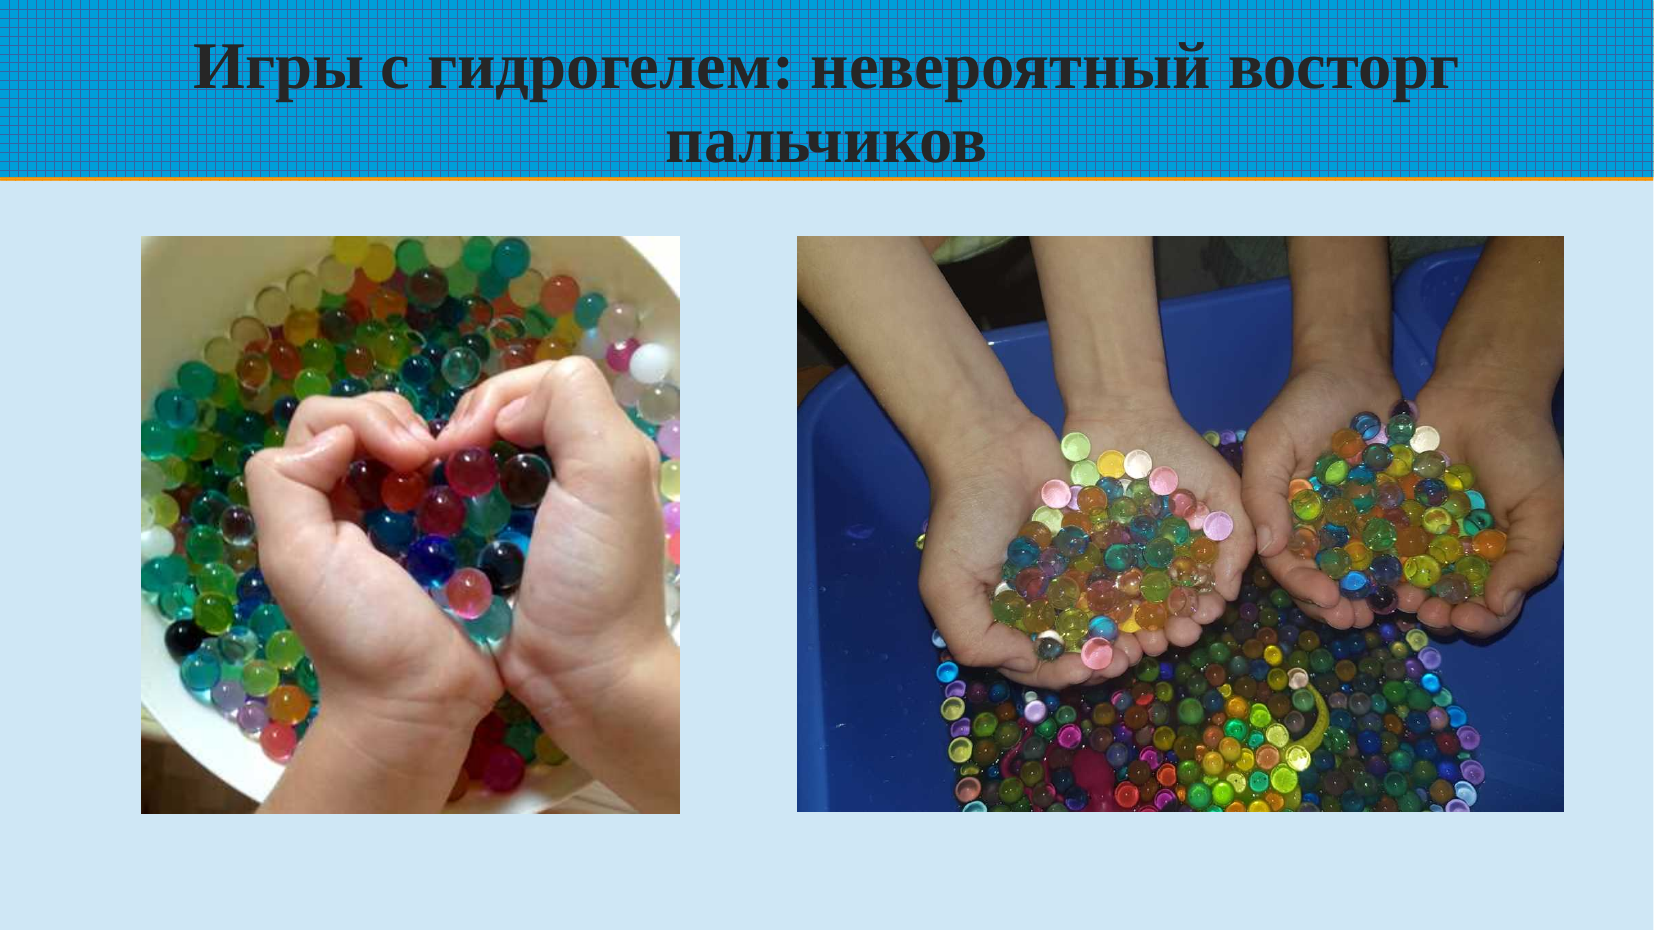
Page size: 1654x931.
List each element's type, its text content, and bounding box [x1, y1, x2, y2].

picture [141, 236, 680, 814]
picture [797, 236, 1564, 812]
title Игры с гидрогелем: невероятный восторг пальчиков [88, 14, 1565, 178]
